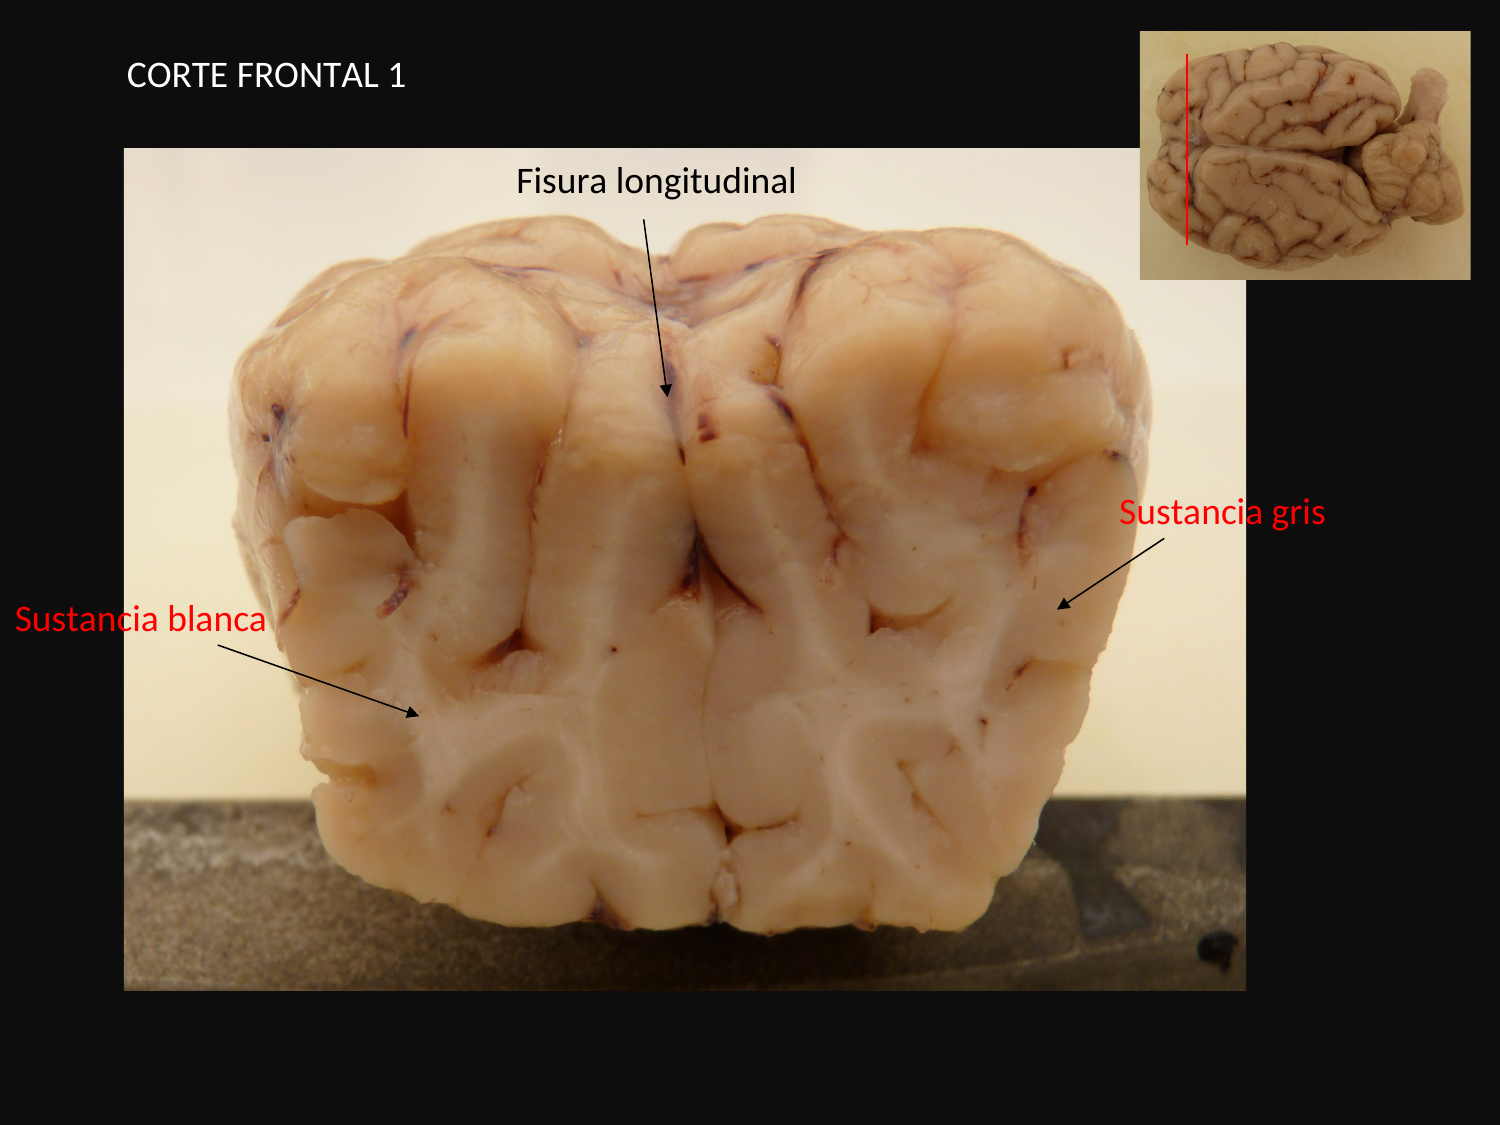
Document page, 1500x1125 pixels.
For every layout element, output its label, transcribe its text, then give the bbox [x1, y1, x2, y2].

text_box Fisura longitudinal [501, 148, 845, 210]
text_box Sustancia gris [1104, 479, 1465, 541]
text_box CORTE FRONTAL 1 [112, 42, 951, 104]
text_box Sustancia blanca [0, 586, 349, 692]
text_box [123, 31, 1471, 991]
